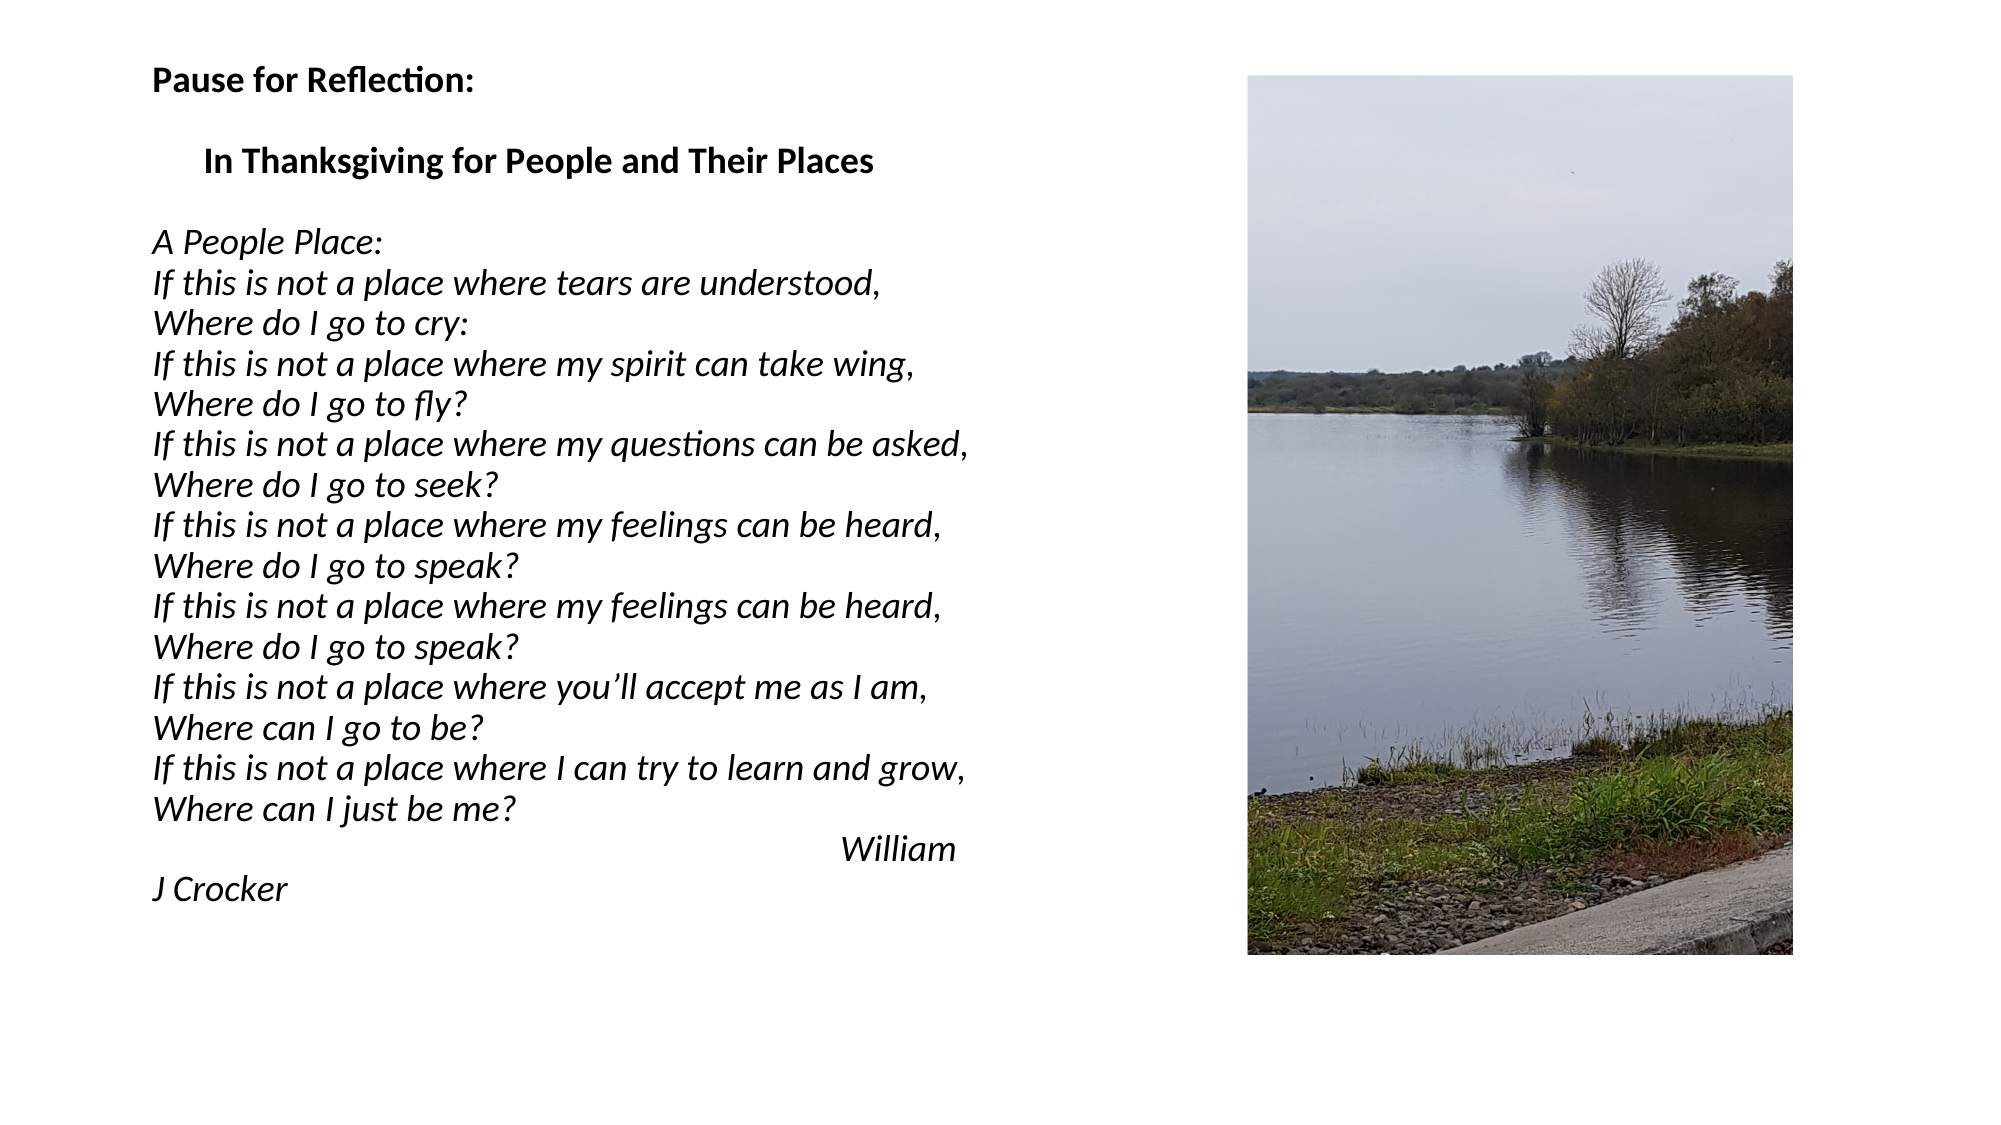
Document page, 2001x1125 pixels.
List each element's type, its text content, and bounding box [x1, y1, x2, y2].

picture [1247, 75, 1793, 955]
list Pause for Reflection: In Thanksgiving for People and Their Places A People Place: If this is not a place where tears are understood, Where do I go to cry: If this is not a place where my spirit can take wing, Where do I go to fly? If this is not a place where my questions can be asked, Where do I go to seek? If this is not a place where my feelings can be heard, Where do I go to speak? If this is not a place where my feelings can be heard, Where do I go to speak? If this is not a place where you’ll accept me as I am, Where can I go to be? If this is not a place where I can try to learn and grow, Where can I just be me? William J Crocker [137, 53, 988, 1014]
